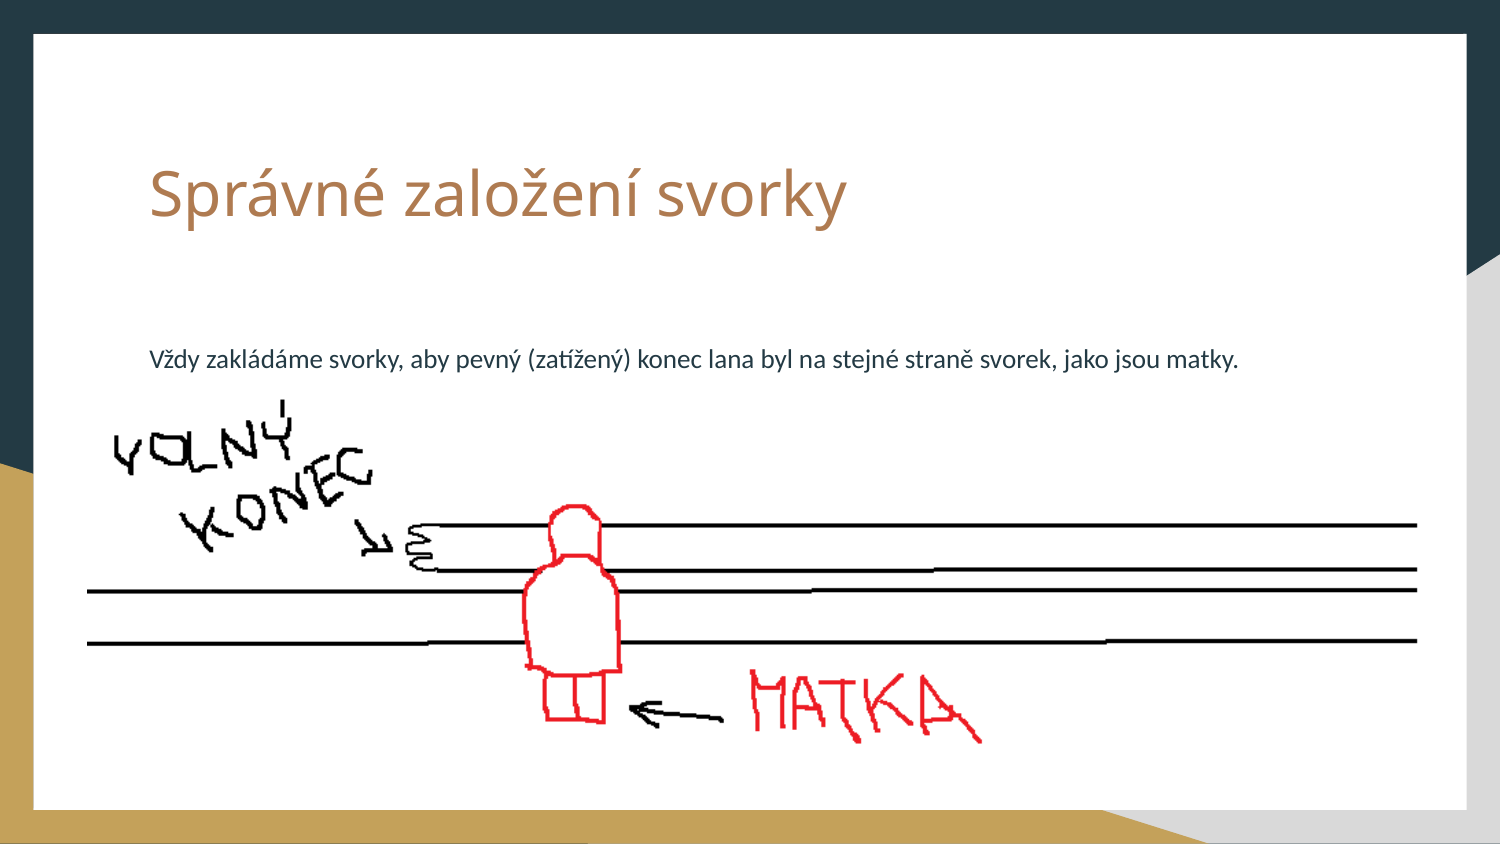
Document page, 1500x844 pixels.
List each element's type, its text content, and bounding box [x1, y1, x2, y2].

picture [87, 386, 1442, 763]
title Správné založení svorky [134, 138, 1366, 296]
list Vždy zakládáme svorky, aby pevný (zatížený) konec lana byl na stejné straně svorek, jako jsou matky. [134, 326, 1366, 386]
